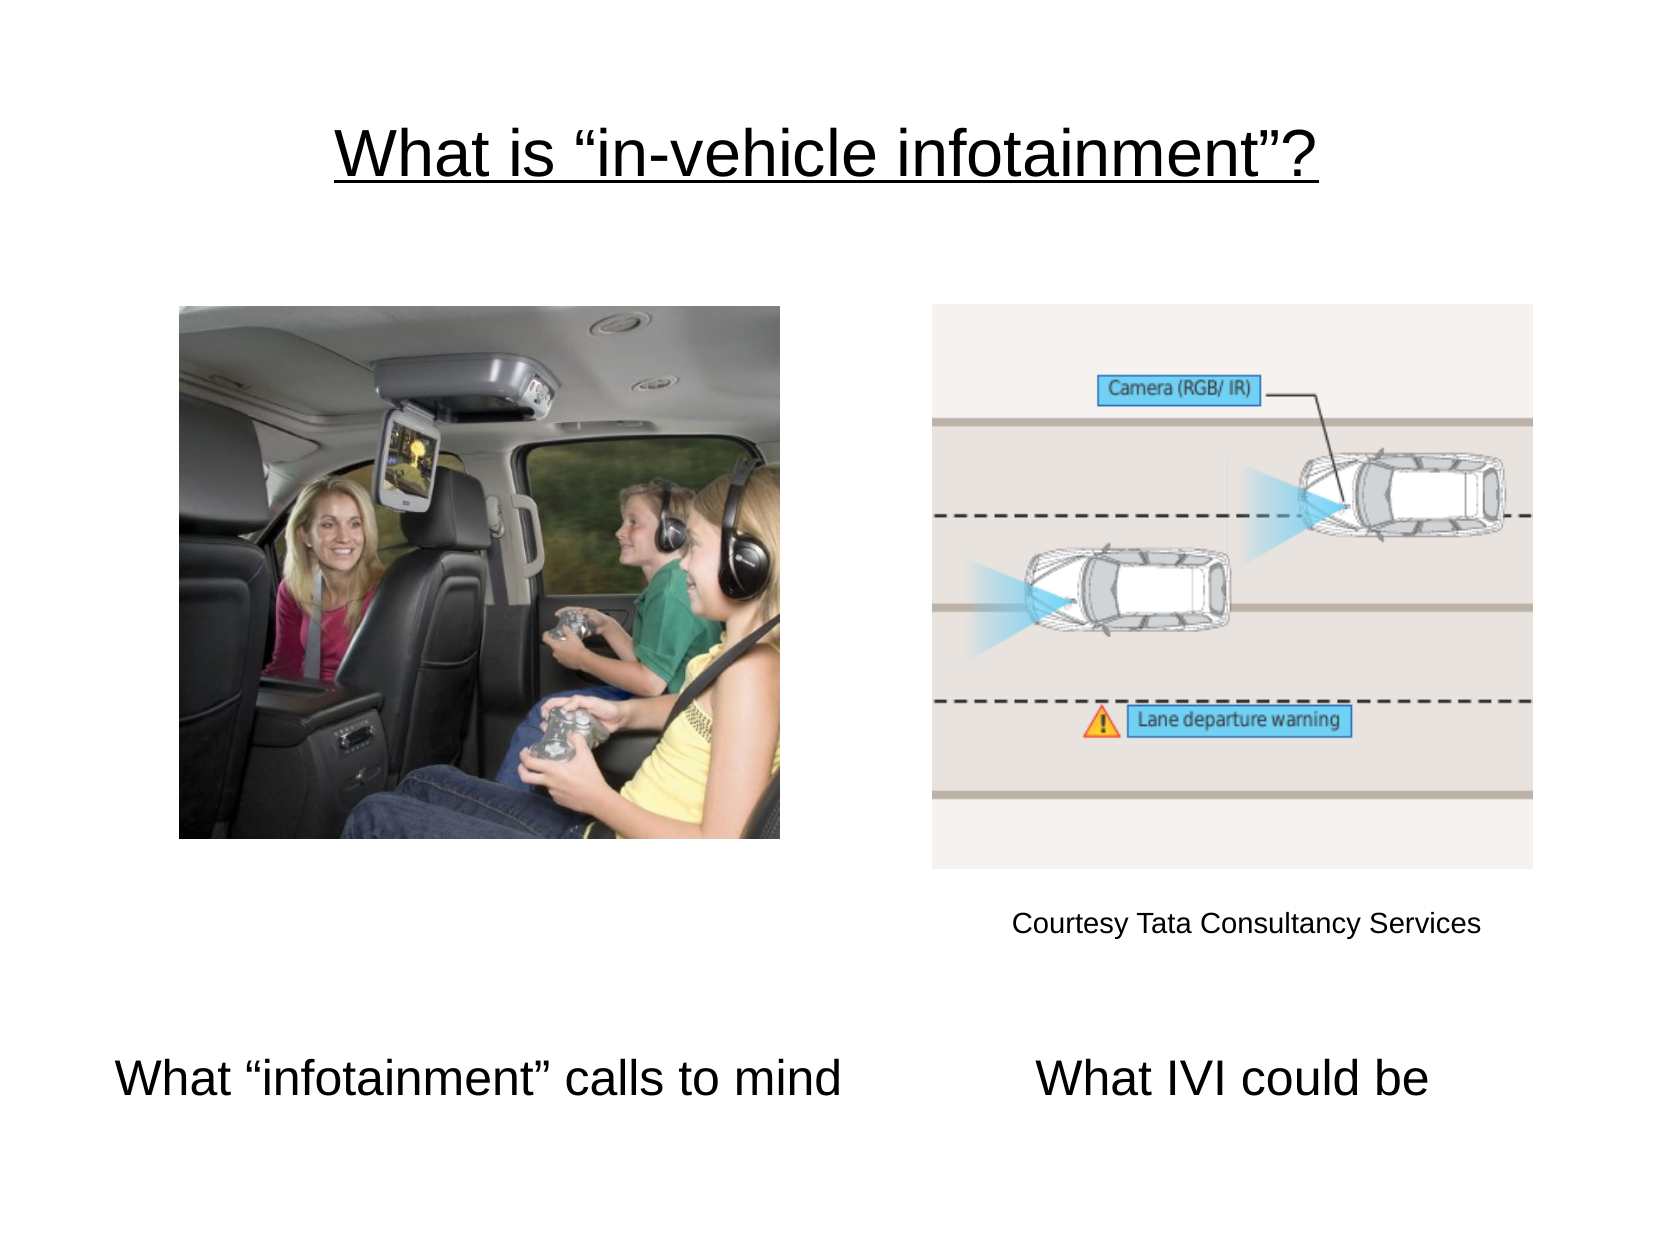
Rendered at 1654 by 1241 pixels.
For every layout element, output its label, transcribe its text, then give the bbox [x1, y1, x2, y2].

text_box What IVI could be [1020, 1042, 1446, 1114]
text_box Courtesy Tata Consultancy Services [997, 900, 1497, 948]
text_box What “infotainment” calls to mind [99, 1042, 859, 1114]
title What is “in-vehicle infotainment”? [82, 49, 1571, 257]
picture [932, 304, 1533, 869]
picture [179, 306, 780, 839]
